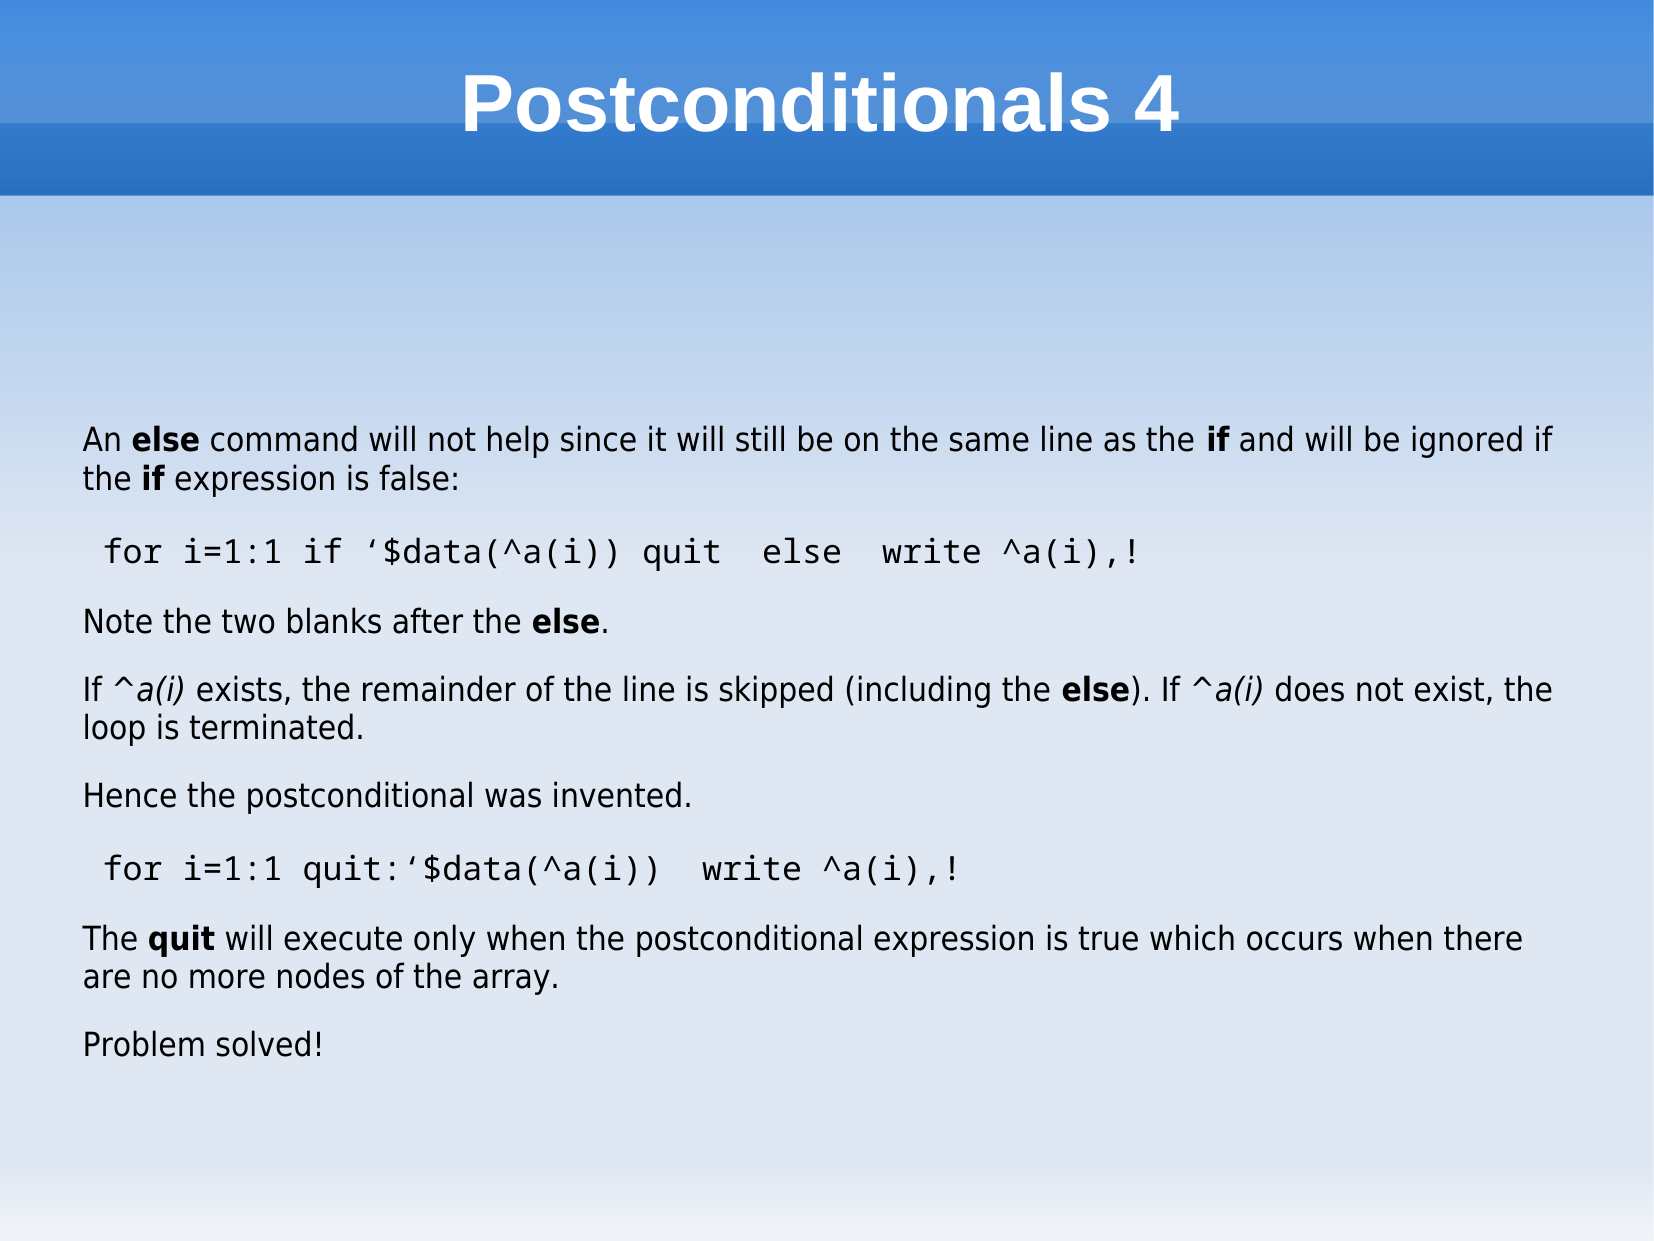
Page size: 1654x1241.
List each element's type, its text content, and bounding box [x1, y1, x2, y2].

list An else command will not help since it will still be on the same line as the if and will be ignored if the if expression is false: for i=1:1 if ‘$data(^a(i)) quit else write ^a(i),! Note the two blanks after the else. If ^a(i) exists, the remainder of the line is skipped (including the else). If ^a(i) does not exist, the loop is terminated. Hence the postconditional was invented. for i=1:1 quit:‘$data(^a(i)) write ^a(i),! The quit will execute only when the postconditional expression is true which occurs when there are no more nodes of the array. Problem solved! [82, 290, 1571, 1213]
title Postconditionals 4 [76, 0, 1565, 208]
picture [0, 0, 1654, 1241]
